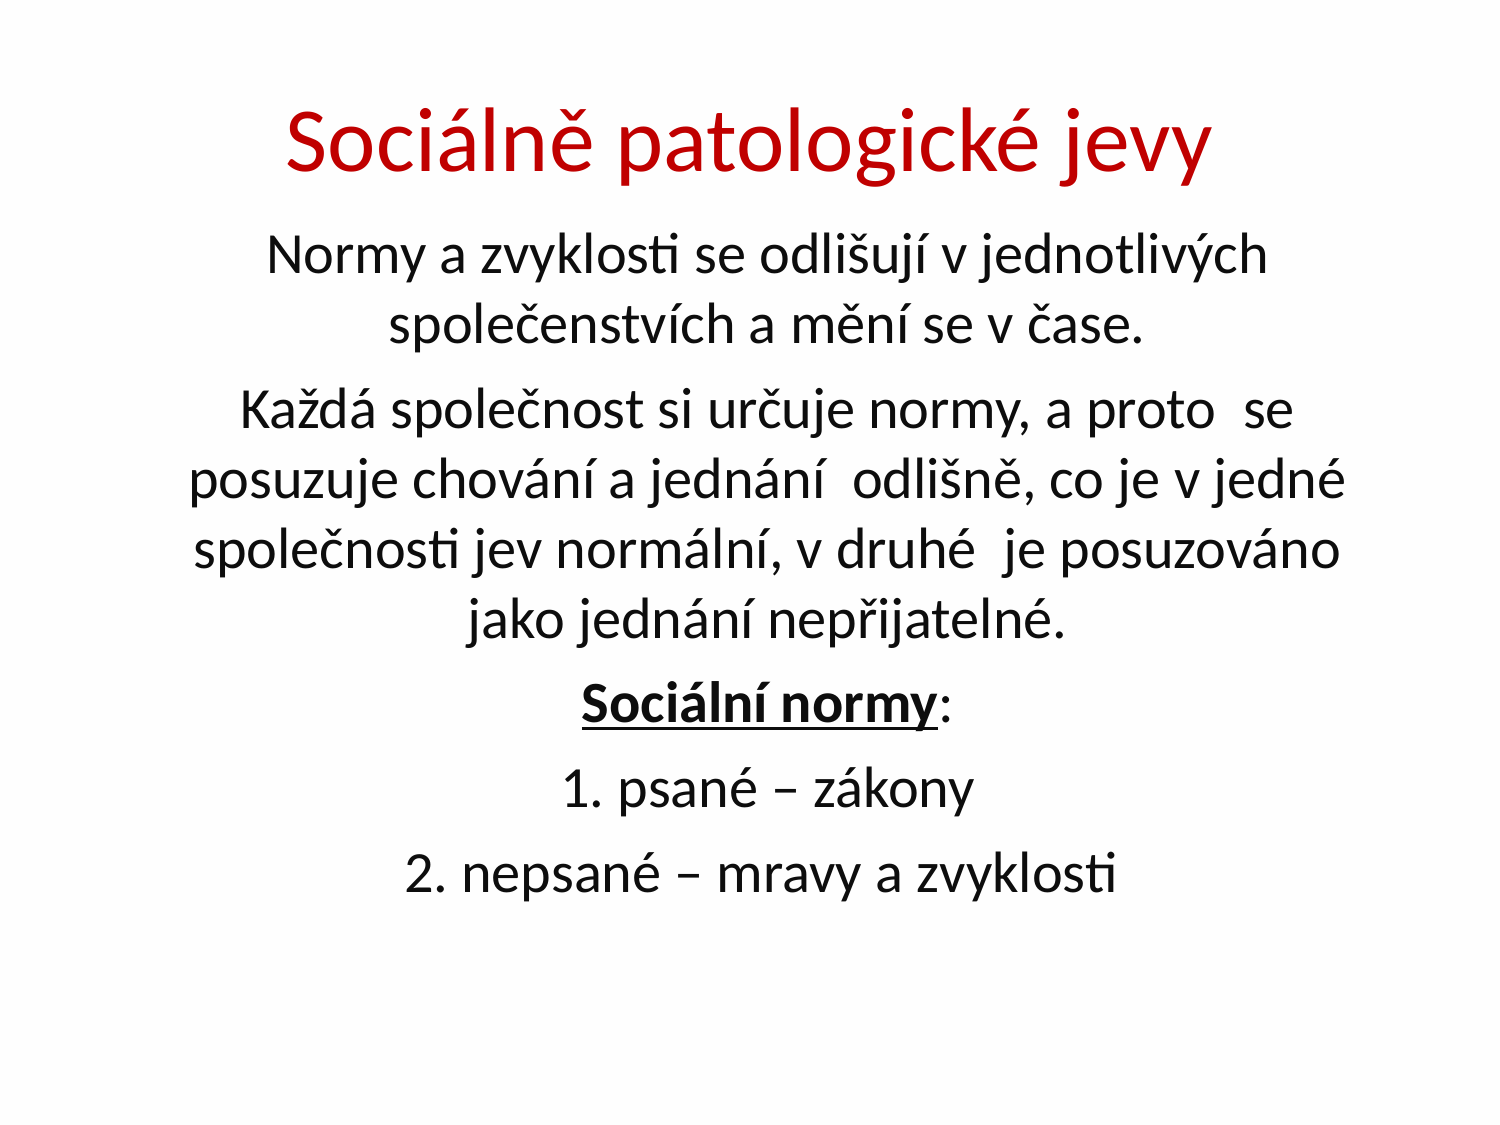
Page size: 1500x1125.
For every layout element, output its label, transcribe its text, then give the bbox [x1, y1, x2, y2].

title Sociálně patologické jevy [112, 62, 1388, 209]
subtitle Normy a zvyklosti se odlišují v jednotlivých společenstvích a mění se v čase. Každá společnost si určuje normy, a proto se posuzuje chování a jednání odlišně, co je v jedné společnosti jev normální, v druhé je posuzováno jako jednání nepřijatelné. Sociální normy: 1. psané – zákony 2. nepsané – mravy a zvyklosti [123, 208, 1412, 988]
